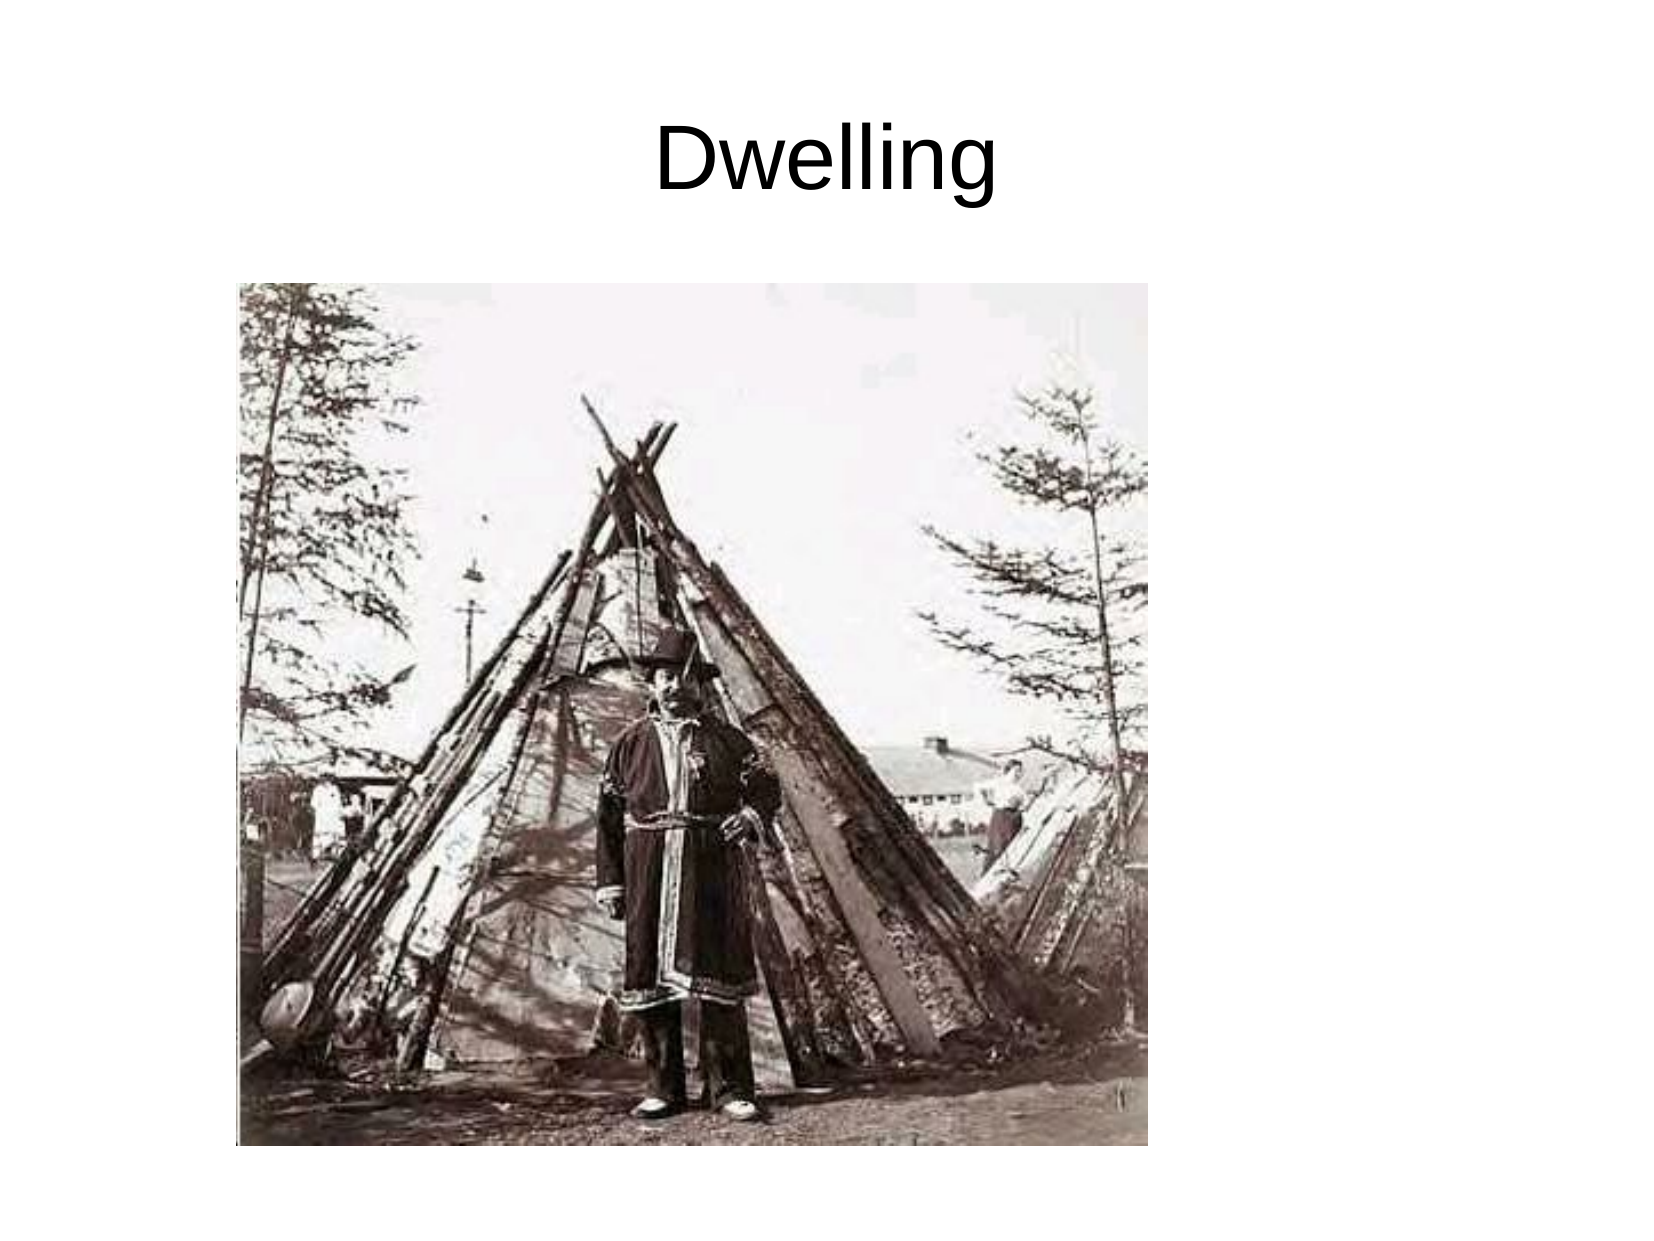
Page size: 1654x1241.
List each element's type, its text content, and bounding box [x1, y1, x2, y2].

title Dwelling [82, 49, 1571, 257]
picture [236, 283, 1148, 1146]
